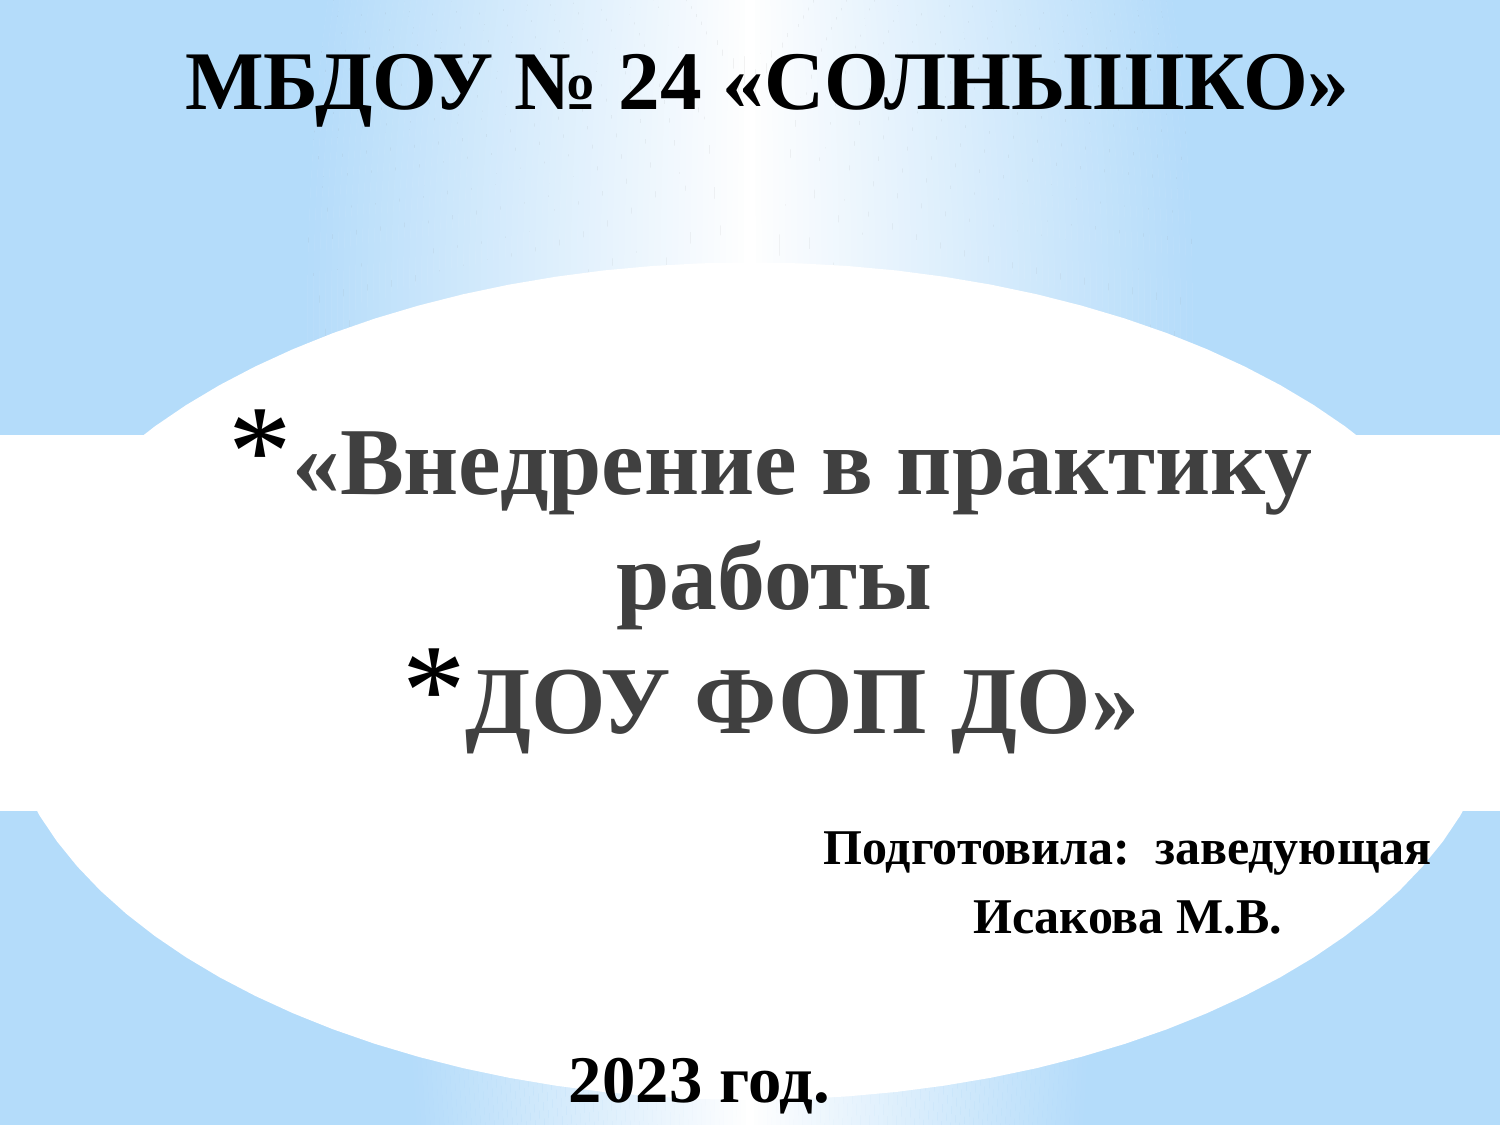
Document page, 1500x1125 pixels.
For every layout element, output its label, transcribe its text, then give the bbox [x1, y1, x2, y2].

text_box Подготовила: заведующая Исакова М.В. [758, 798, 1497, 952]
list «Внедрение в практику работы ДОУ ФОП ДО» [70, 391, 1465, 675]
title МБДОУ № 24 «СОЛНЫШКО» [112, 19, 1424, 268]
text_box 2023 год. [324, 1016, 1075, 1124]
